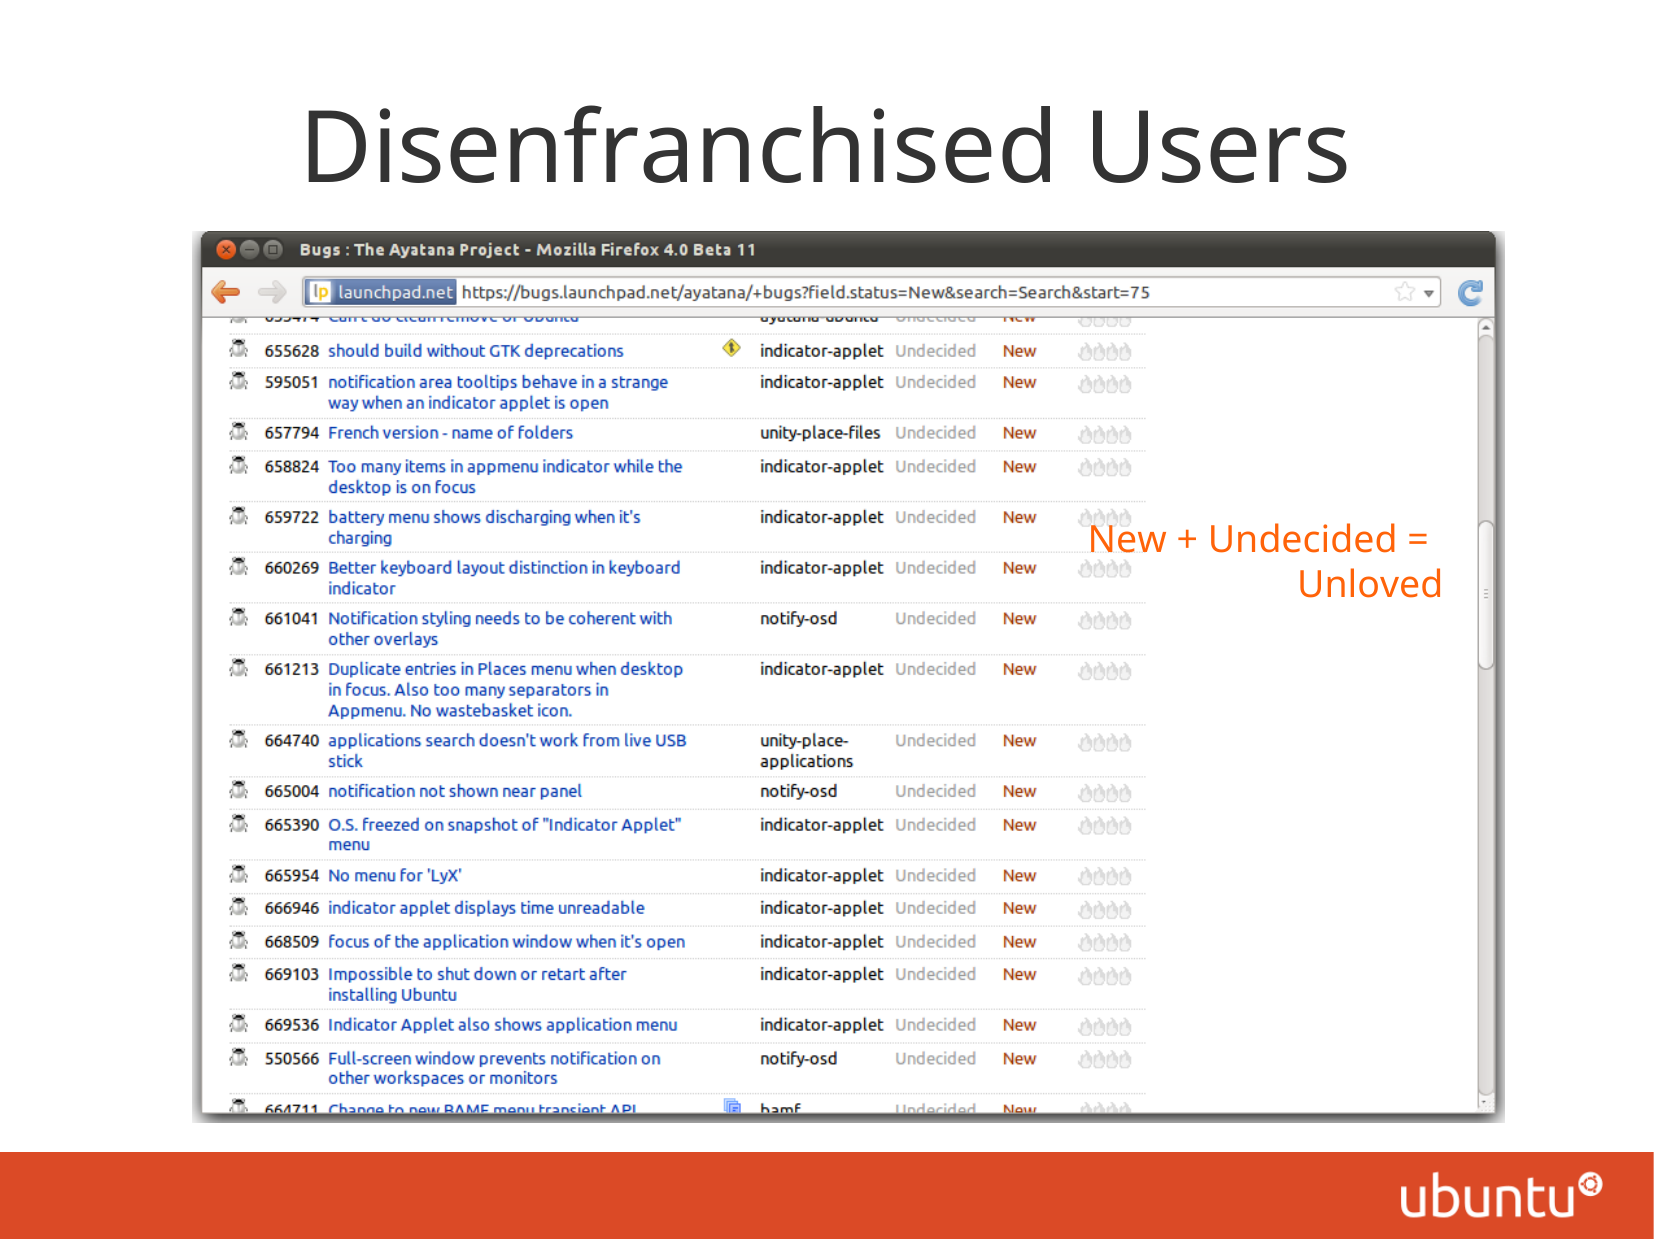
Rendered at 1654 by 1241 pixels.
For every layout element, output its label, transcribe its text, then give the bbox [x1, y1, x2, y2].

picture [192, 231, 1505, 1123]
picture [0, 1152, 1654, 1239]
title Disenfranchised Users [56, 76, 1596, 224]
text_box New + Undecided = Unloved [1072, 507, 1459, 613]
